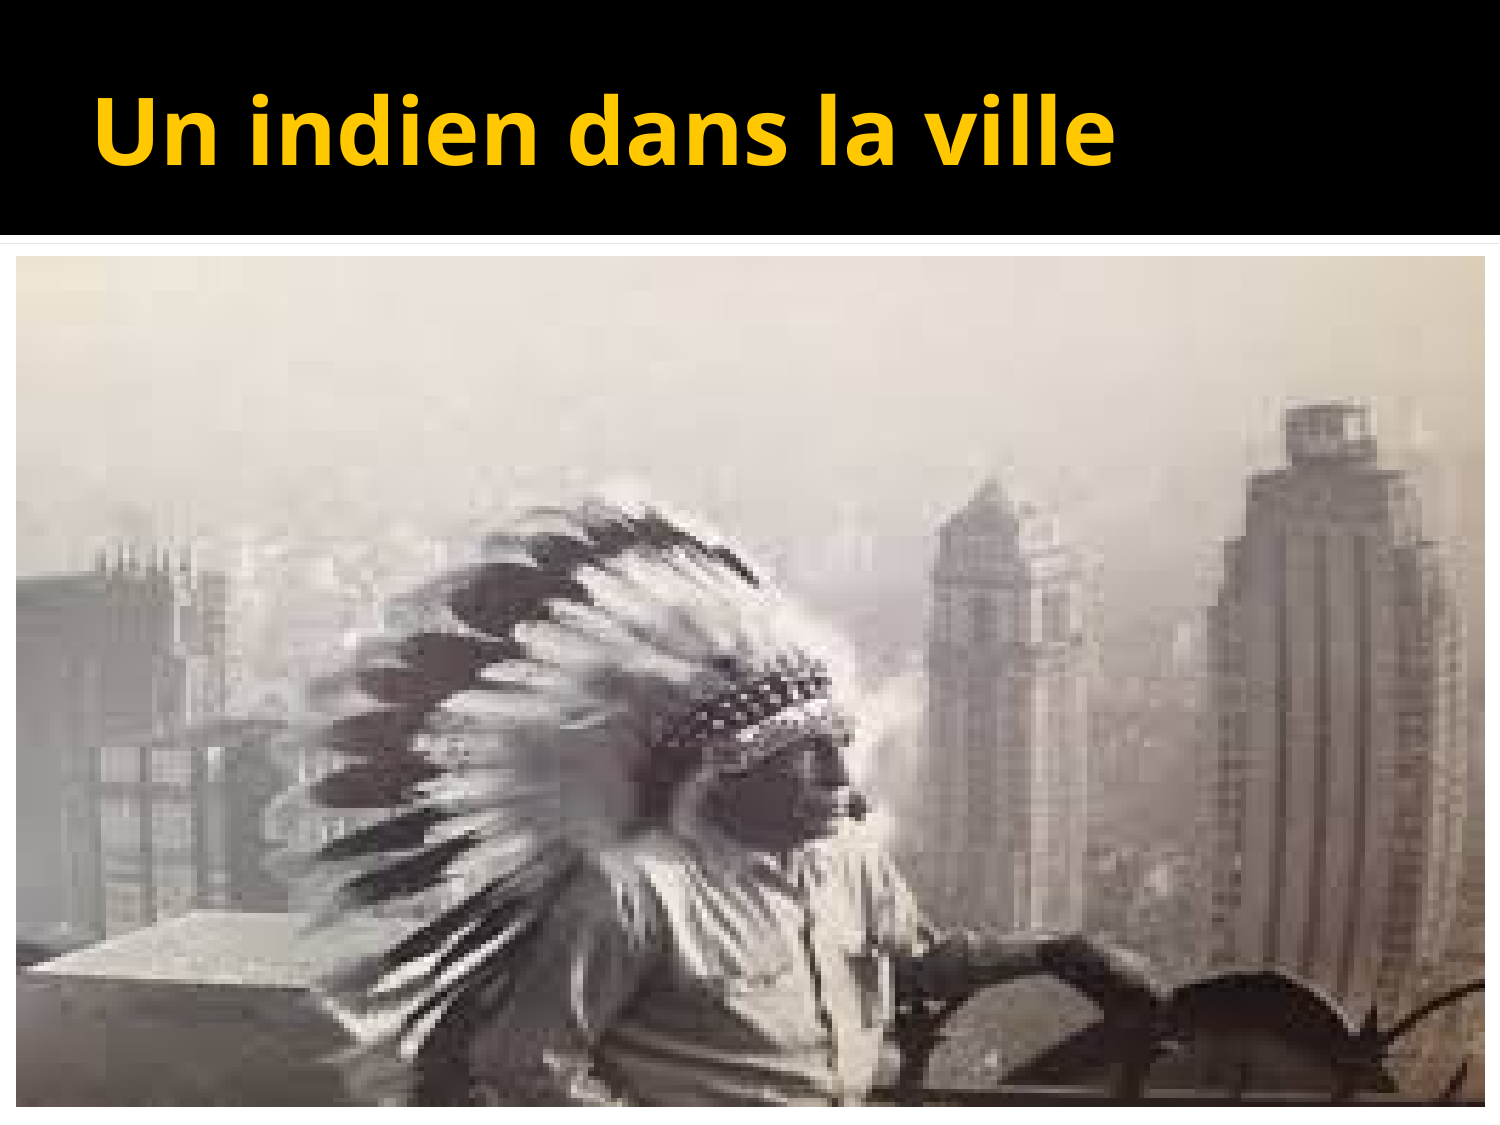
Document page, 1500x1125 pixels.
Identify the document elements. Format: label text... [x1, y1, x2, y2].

picture [16, 256, 1485, 1108]
title Un indien dans la ville [75, 25, 1426, 232]
